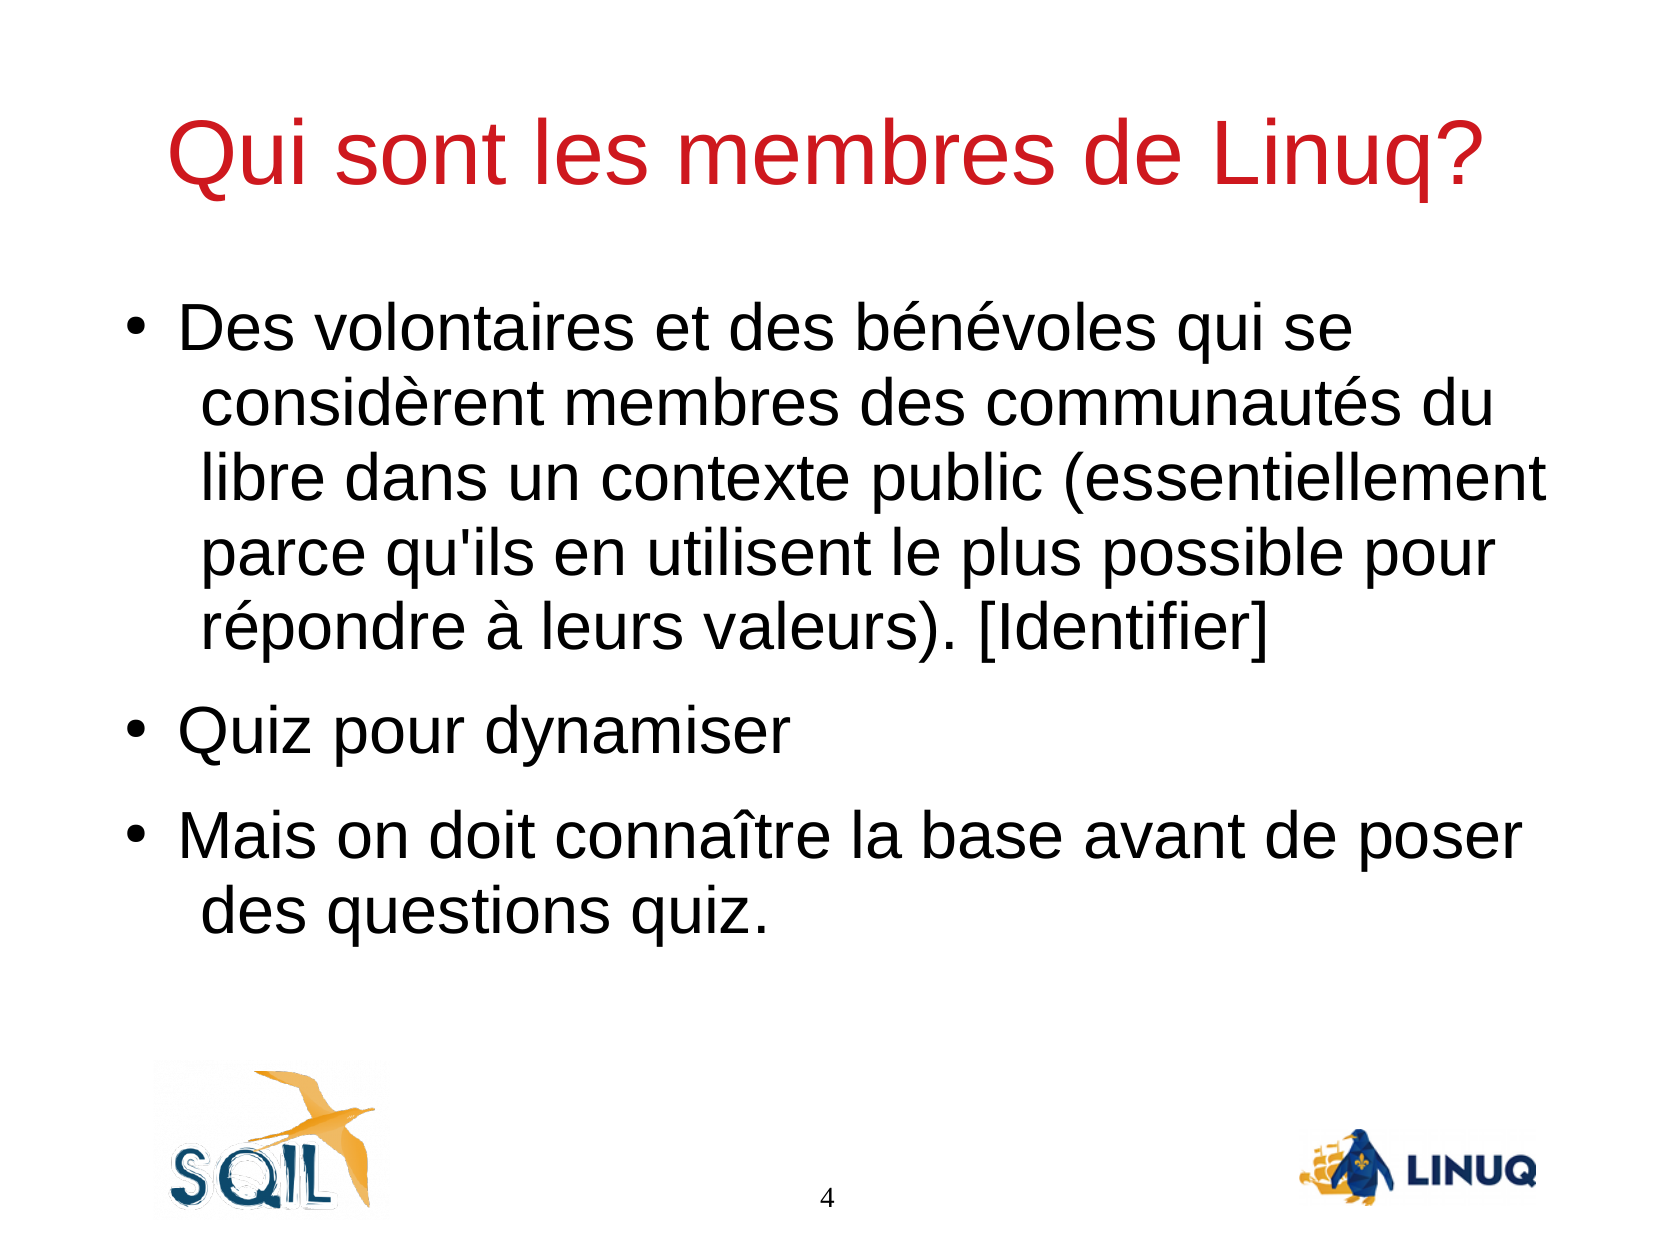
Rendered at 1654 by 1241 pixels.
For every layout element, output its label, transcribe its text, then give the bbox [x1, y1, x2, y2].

picture [1299, 1129, 1536, 1206]
picture [153, 1060, 390, 1220]
list Des volontaires et des bénévoles qui se considèrent membres des communautés du libre dans un contexte public (essentiellement parce qu'ils en utilisent le plus possible pour répondre à leurs valeurs). [Identifier] Quiz pour dynamiser Mais on doit connaître la base avant de poser des questions quiz. [82, 290, 1571, 1010]
title Qui sont les membres de Linuq? [82, 49, 1571, 257]
